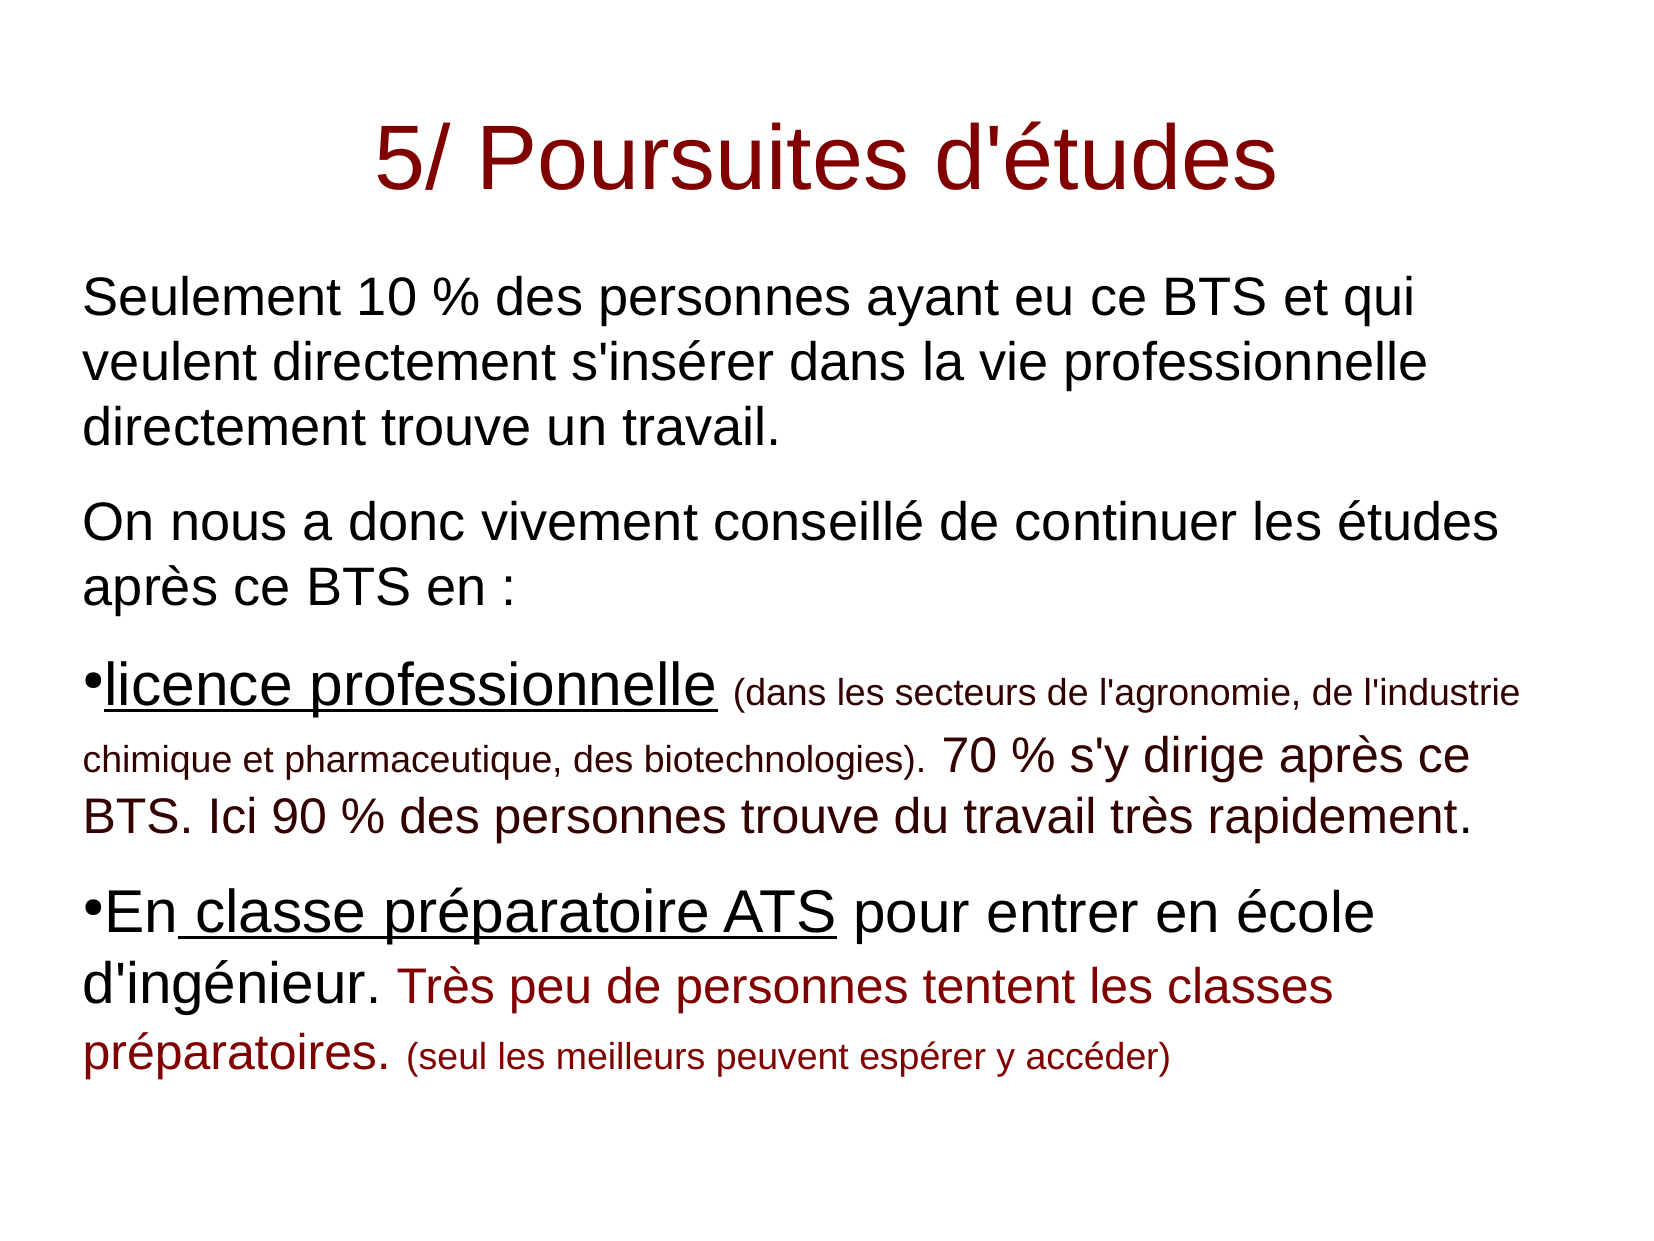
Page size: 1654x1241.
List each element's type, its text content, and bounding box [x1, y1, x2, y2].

list Seulement 10 % des personnes ayant eu ce BTS et qui veulent directement s'insérer dans la vie professionnelle directement trouve un travail. On nous a donc vivement conseillé de continuer les études après ce BTS en : licence professionnelle (dans les secteurs de l'agronomie, de l'industrie chimique et pharmaceutique, des biotechnologies). 70 % s'y dirige après ce BTS. Ici 90 % des personnes trouve du travail très rapidement. En classe préparatoire ATS pour entrer en école d'ingénieur. Très peu de personnes tentent les classes préparatoires. (seul les meilleurs peuvent espérer y accéder) [82, 261, 1583, 1123]
title 5/ Poursuites d'études [82, 49, 1571, 257]
